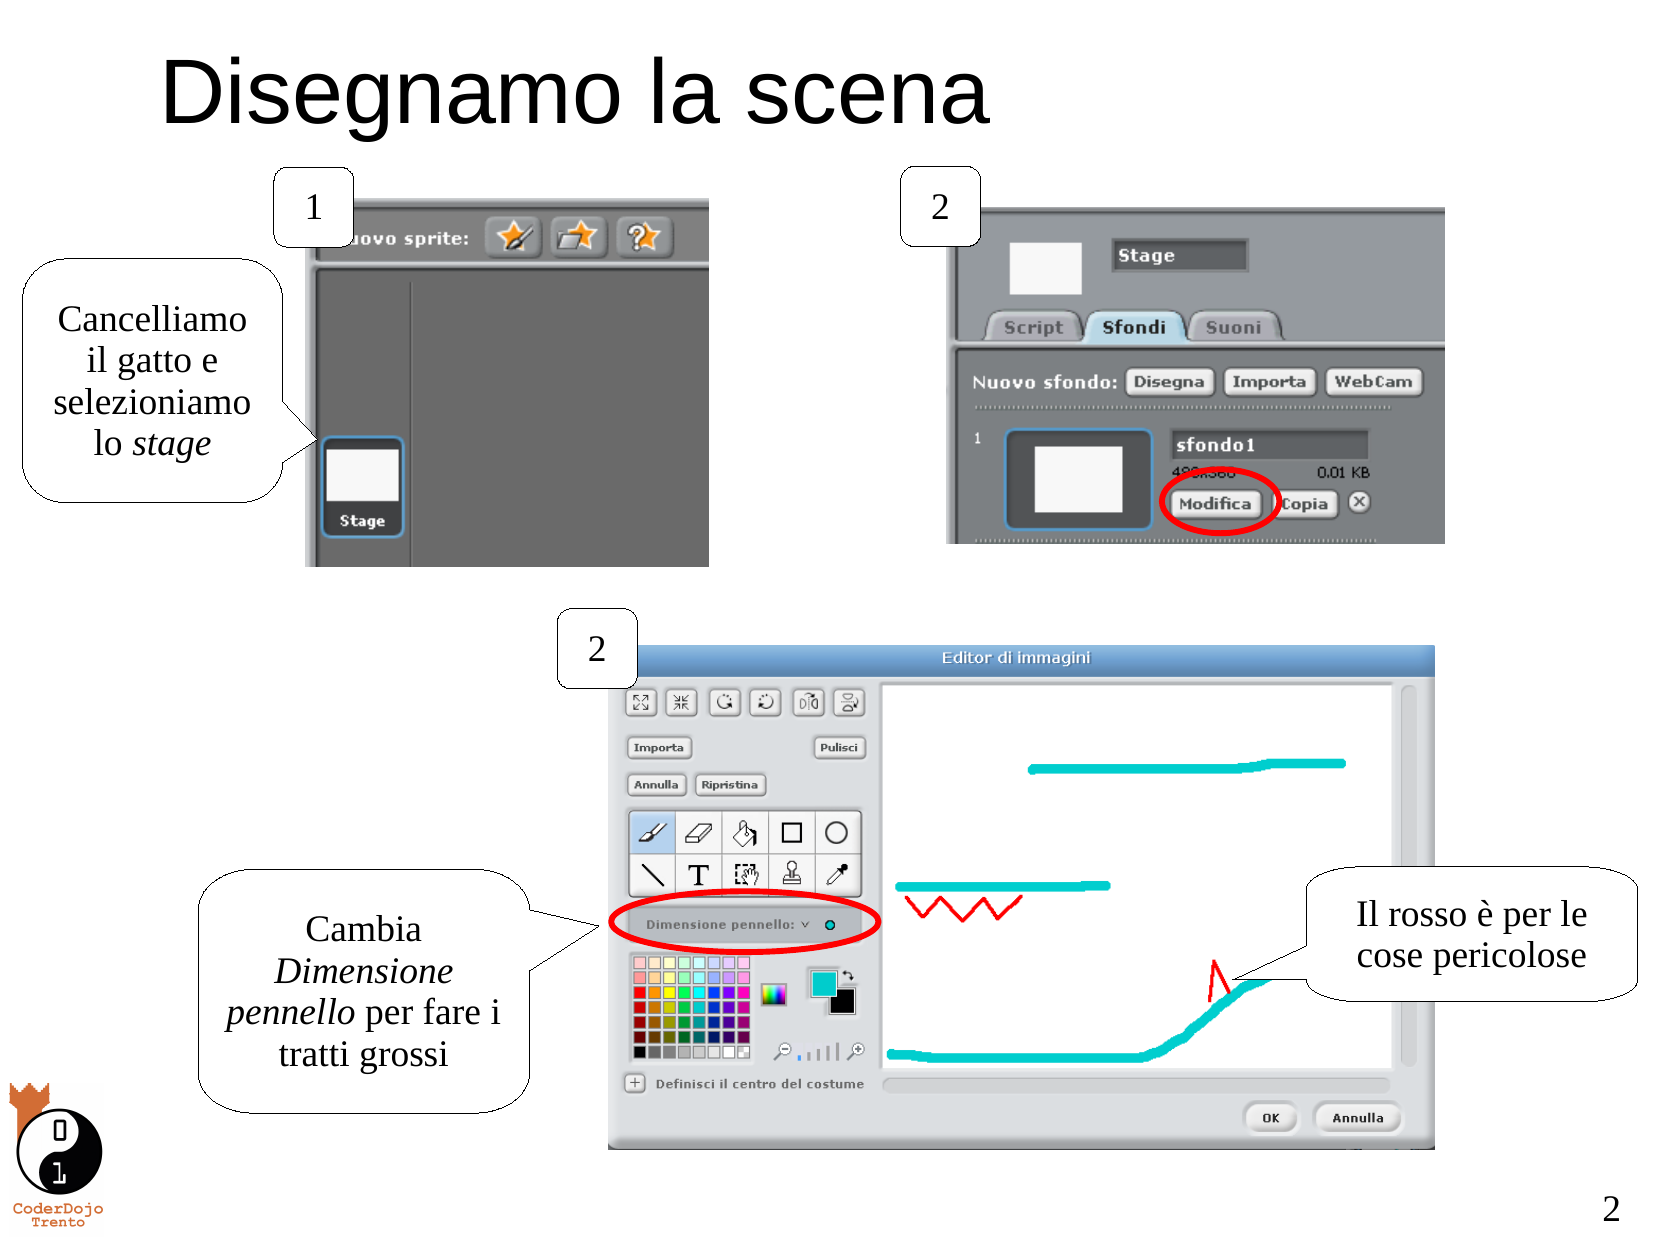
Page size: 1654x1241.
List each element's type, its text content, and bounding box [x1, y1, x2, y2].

picture [9, 1083, 104, 1237]
text_box Cancelliamo il gatto e selezioniamo lo stage [22, 258, 318, 503]
picture [305, 198, 709, 567]
text_box 1 [273, 167, 354, 248]
text_box 2 [557, 608, 638, 689]
text_box 2 [1587, 1180, 1638, 1238]
text_box Il rosso è per le cose pericolose [1232, 866, 1638, 1002]
title Disegnamo la scena [8, 17, 1143, 167]
picture [608, 645, 1435, 1150]
text_box 2 [900, 166, 981, 247]
text_box Cambia Dimensione pennello per fare i tratti grossi [198, 869, 599, 1114]
picture [615, 895, 875, 949]
picture [946, 207, 1445, 544]
